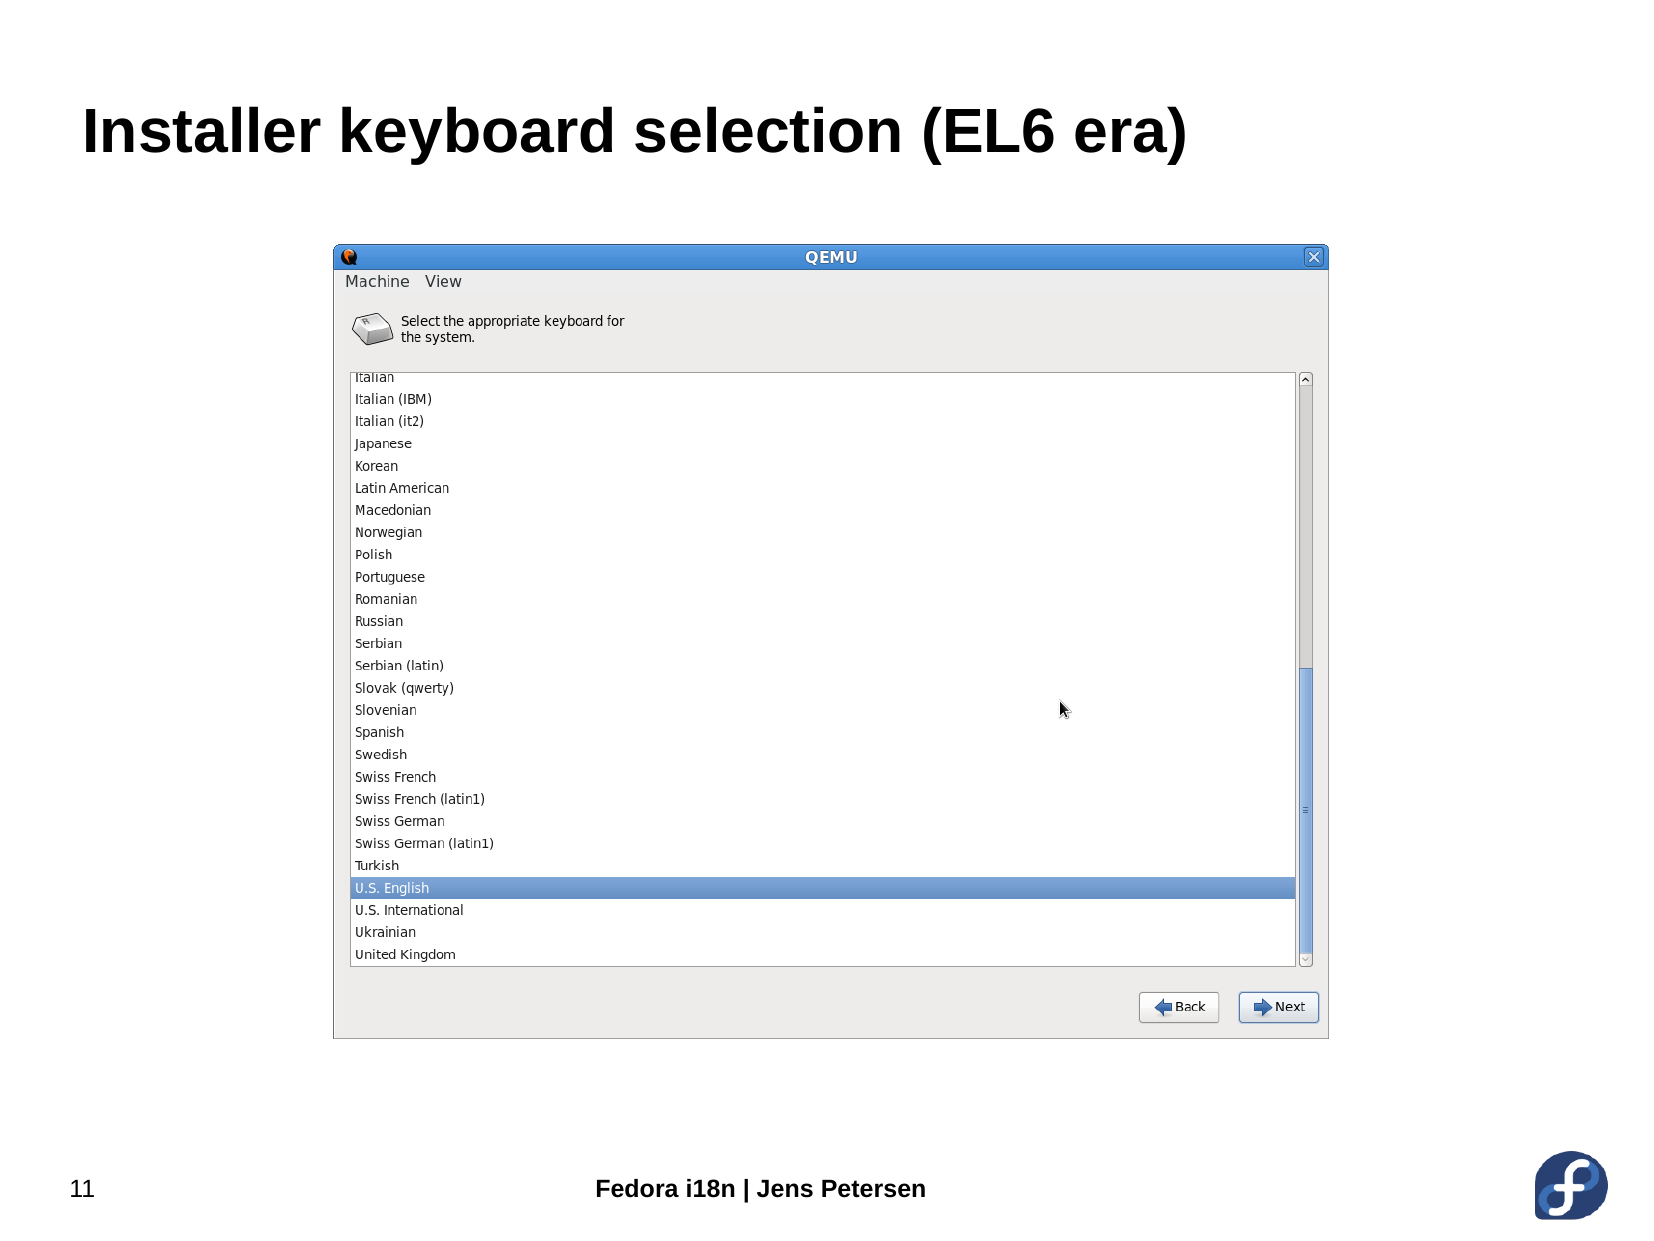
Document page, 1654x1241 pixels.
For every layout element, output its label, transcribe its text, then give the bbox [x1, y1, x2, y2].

picture [333, 244, 1329, 1039]
picture [1529, 1146, 1613, 1224]
title Installer keyboard selection (EL6 era) [82, 37, 1571, 226]
